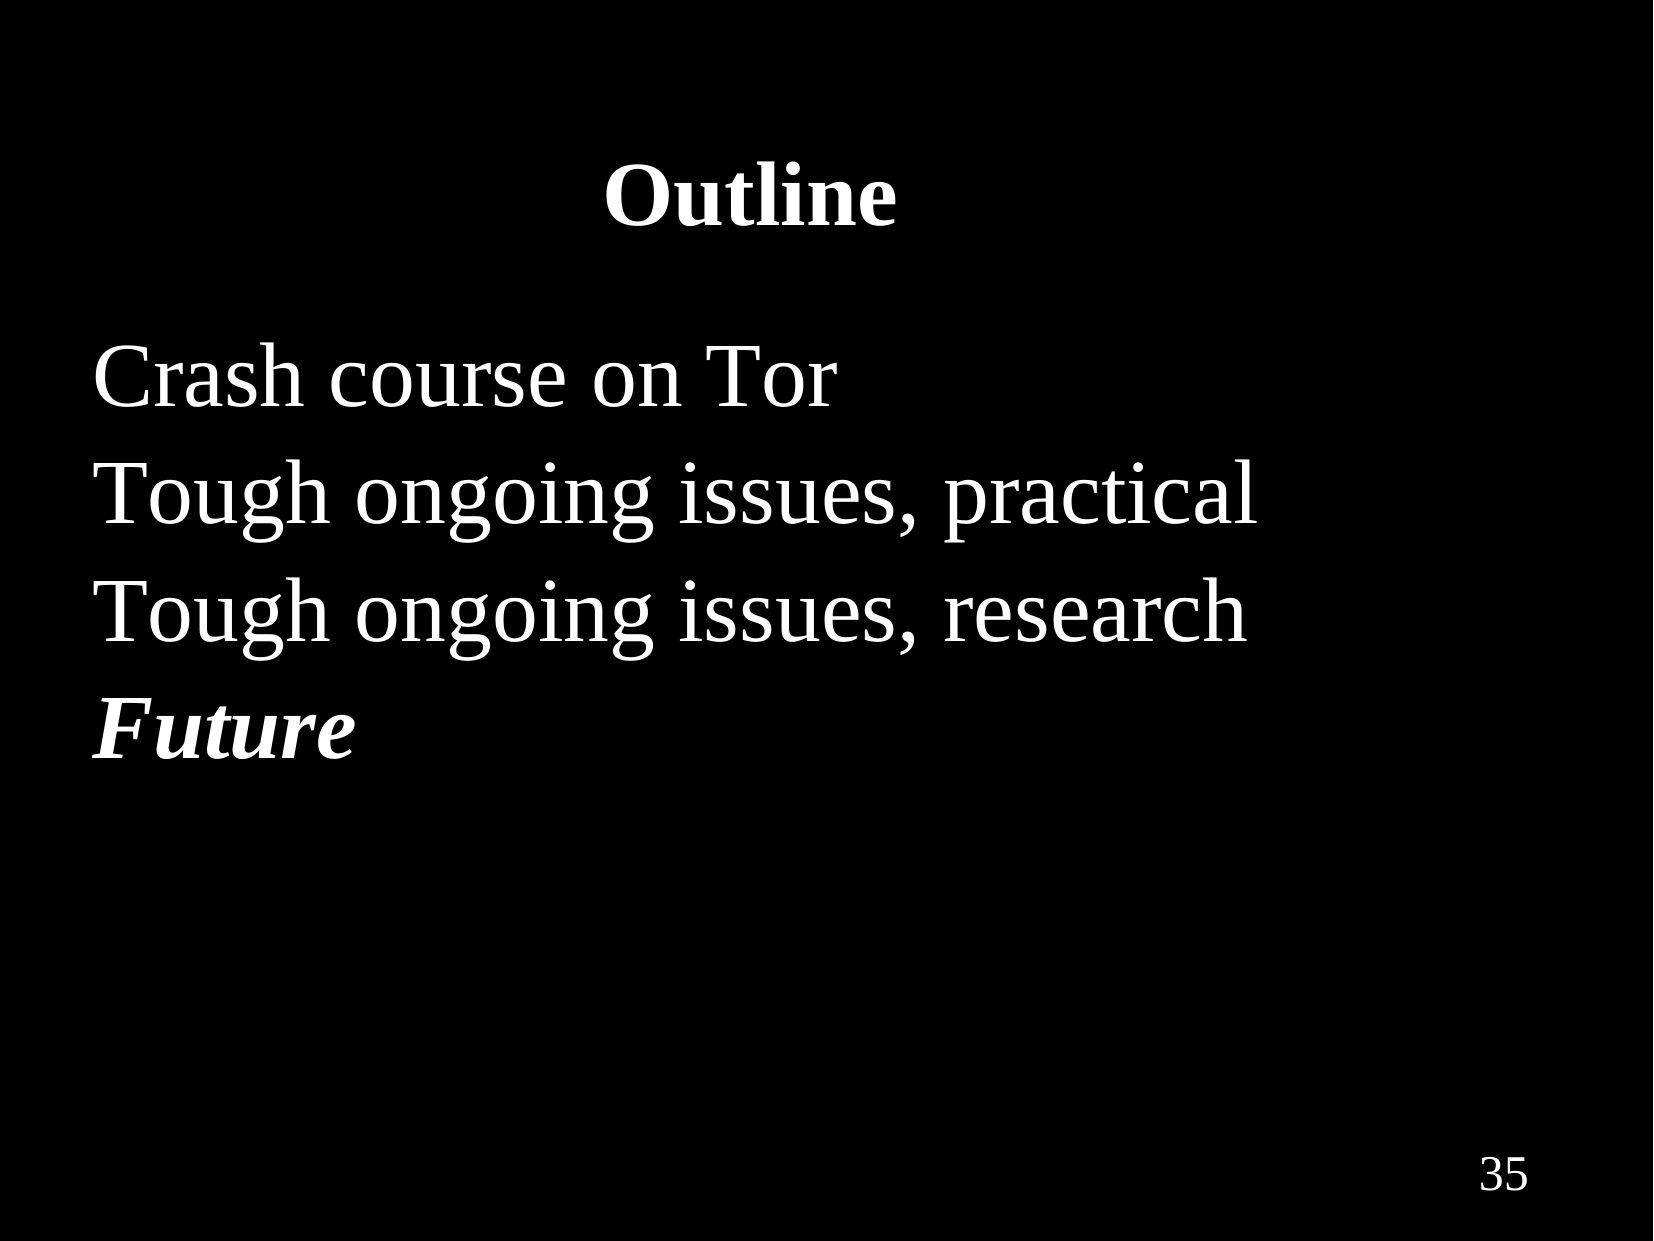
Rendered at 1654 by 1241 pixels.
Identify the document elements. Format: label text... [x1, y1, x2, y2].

title Outline [112, 100, 1388, 288]
list Crash course on Tor Tough ongoing issues, practical Tough ongoing issues, research Future [74, 325, 1539, 1123]
